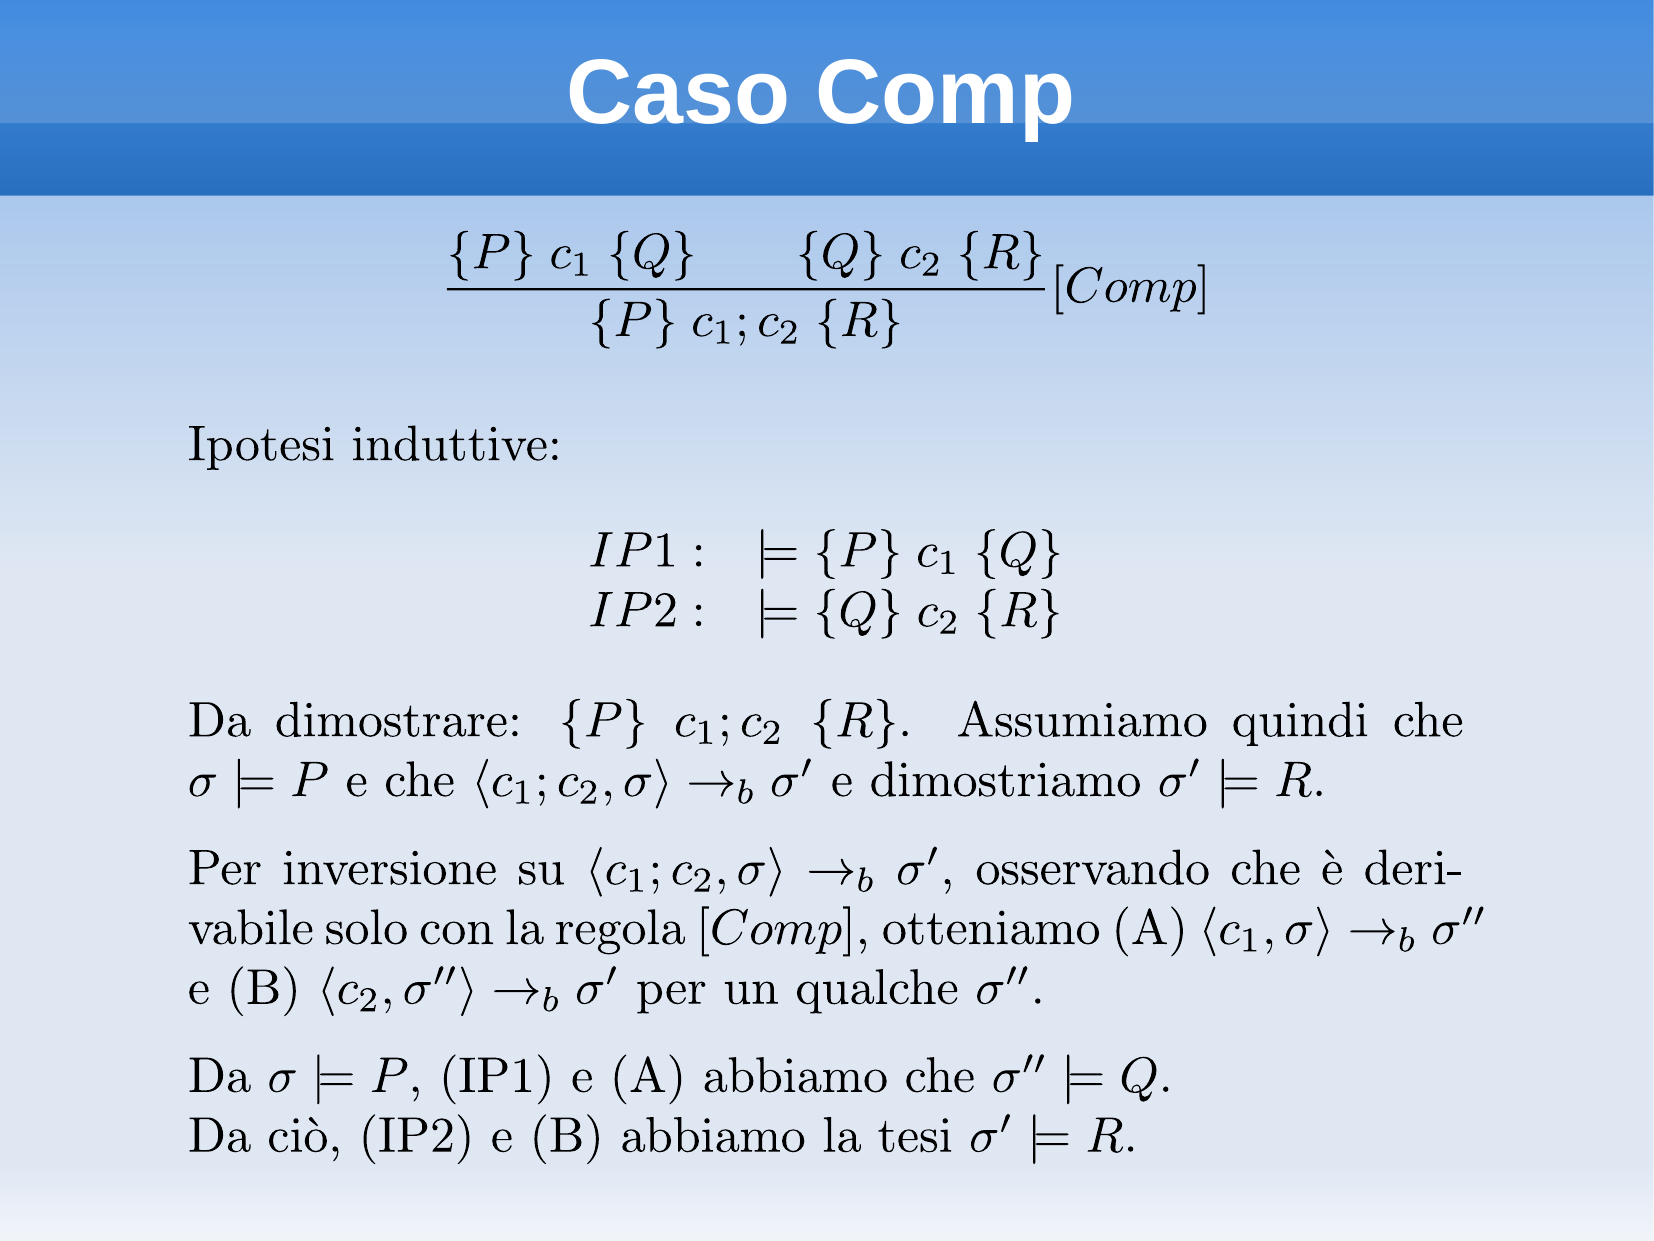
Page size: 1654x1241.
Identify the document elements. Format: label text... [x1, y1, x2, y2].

picture [0, 0, 1654, 1241]
title Caso Comp [76, 0, 1565, 188]
text_box [187, 230, 1485, 1165]
